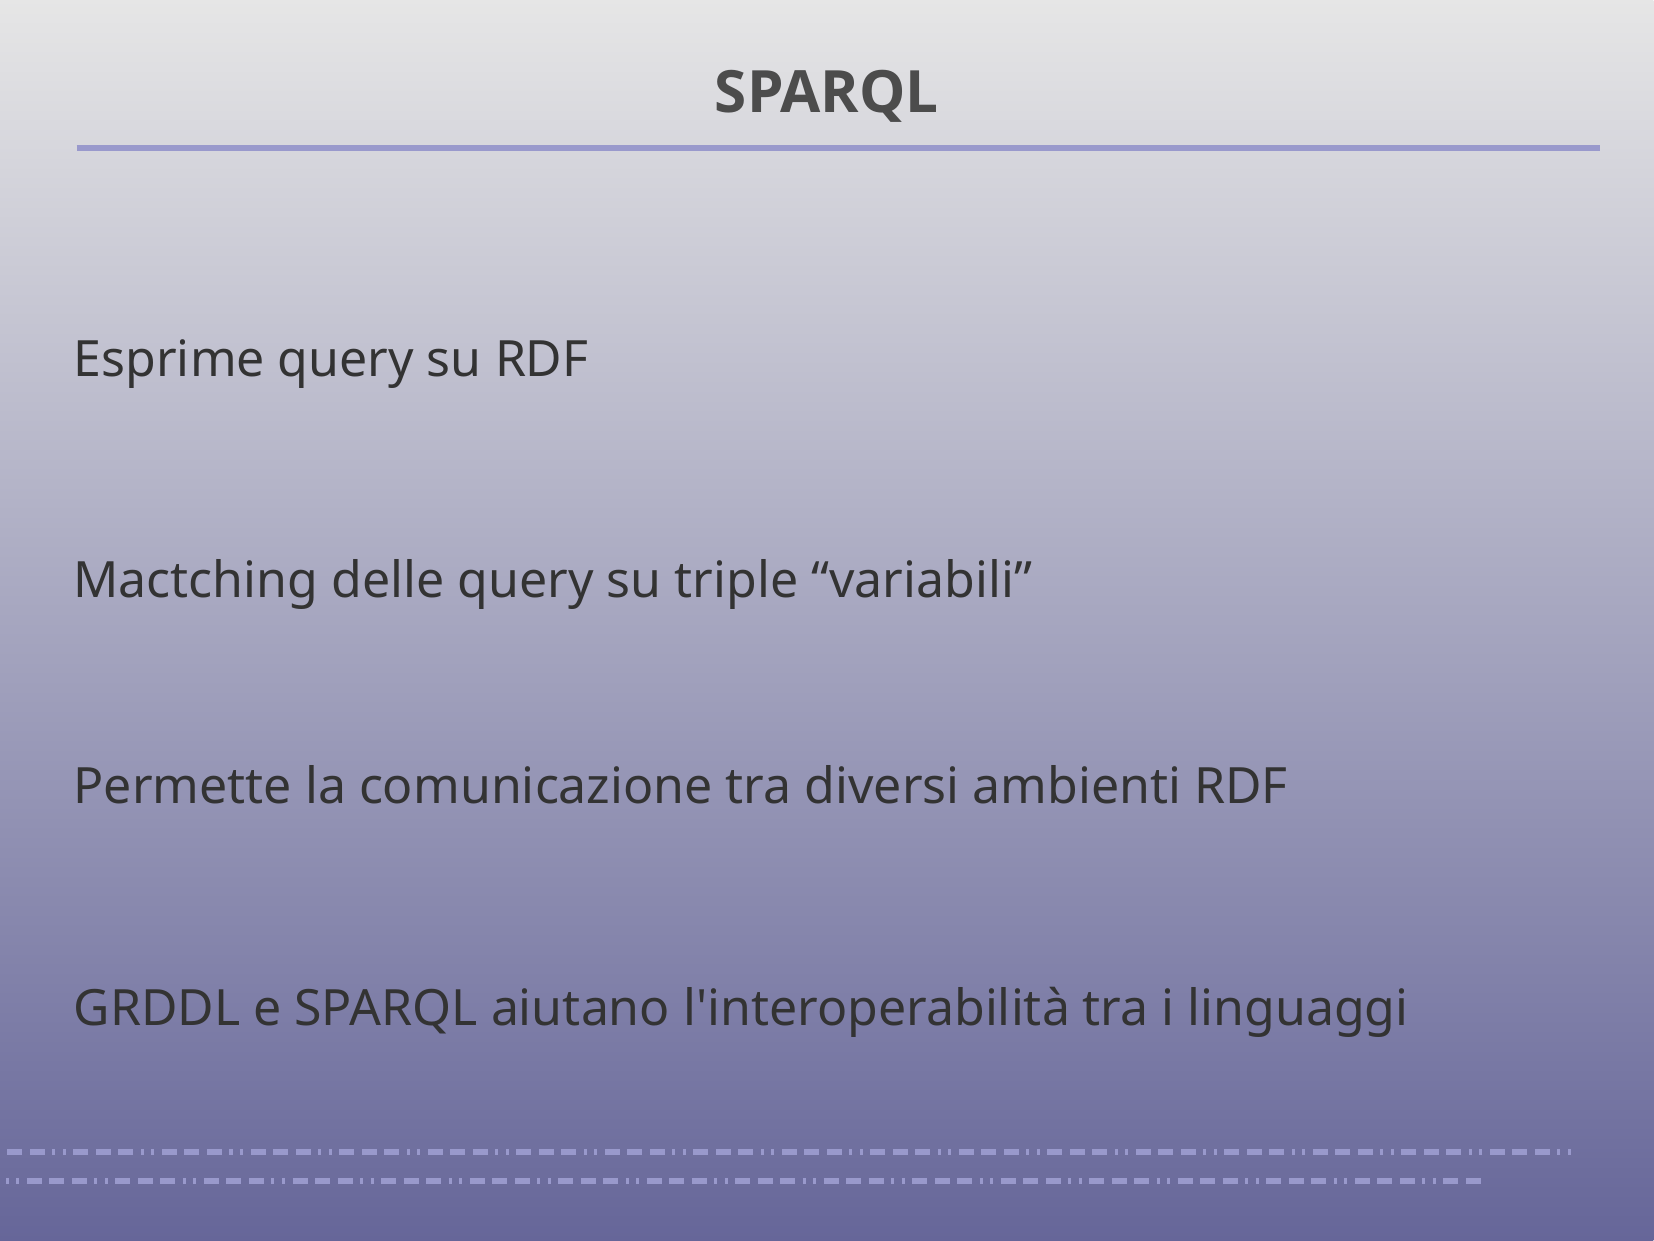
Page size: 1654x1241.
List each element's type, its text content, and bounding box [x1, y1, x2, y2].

text_box Permette la comunicazione tra diversi ambienti RDF [59, 708, 1506, 782]
text_box SPARQL [236, 48, 1418, 132]
text_box GRDDL e SPARQL aiutano l'interoperabilità tra i linguaggi [59, 930, 1595, 1004]
text_box Esprime query su RDF [59, 281, 1506, 355]
text_box Mactching delle query su triple “variabili” [59, 501, 1506, 576]
